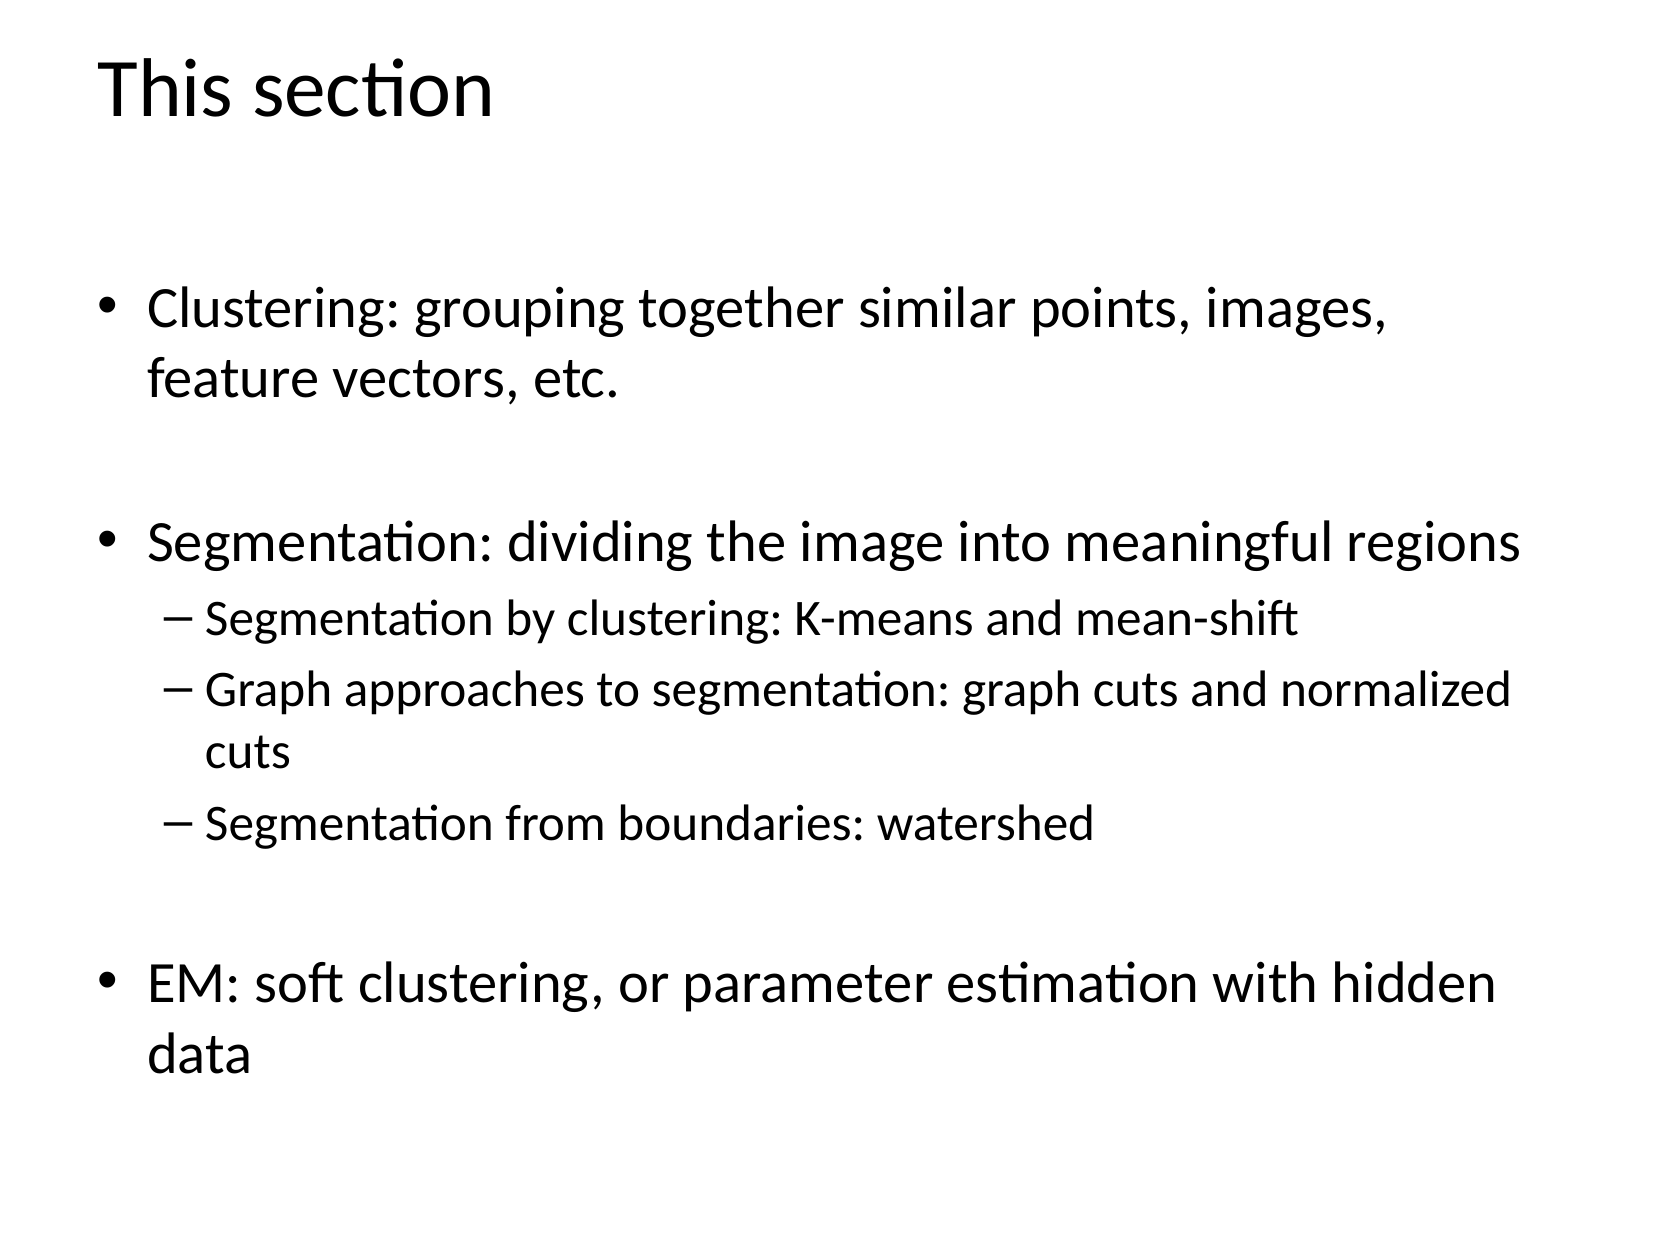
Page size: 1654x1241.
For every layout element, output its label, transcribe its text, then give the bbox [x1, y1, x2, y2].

title This section [82, 0, 1571, 166]
list Clustering: grouping together similar points, images, feature vectors, etc. Segmentation: dividing the image into meaningful regions Segmentation by clustering: K-means and mean-shift Graph approaches to segmentation: graph cuts and normalized cuts Segmentation from boundaries: watershed EM: soft clustering, or parameter estimation with hidden data [82, 179, 1571, 1108]
